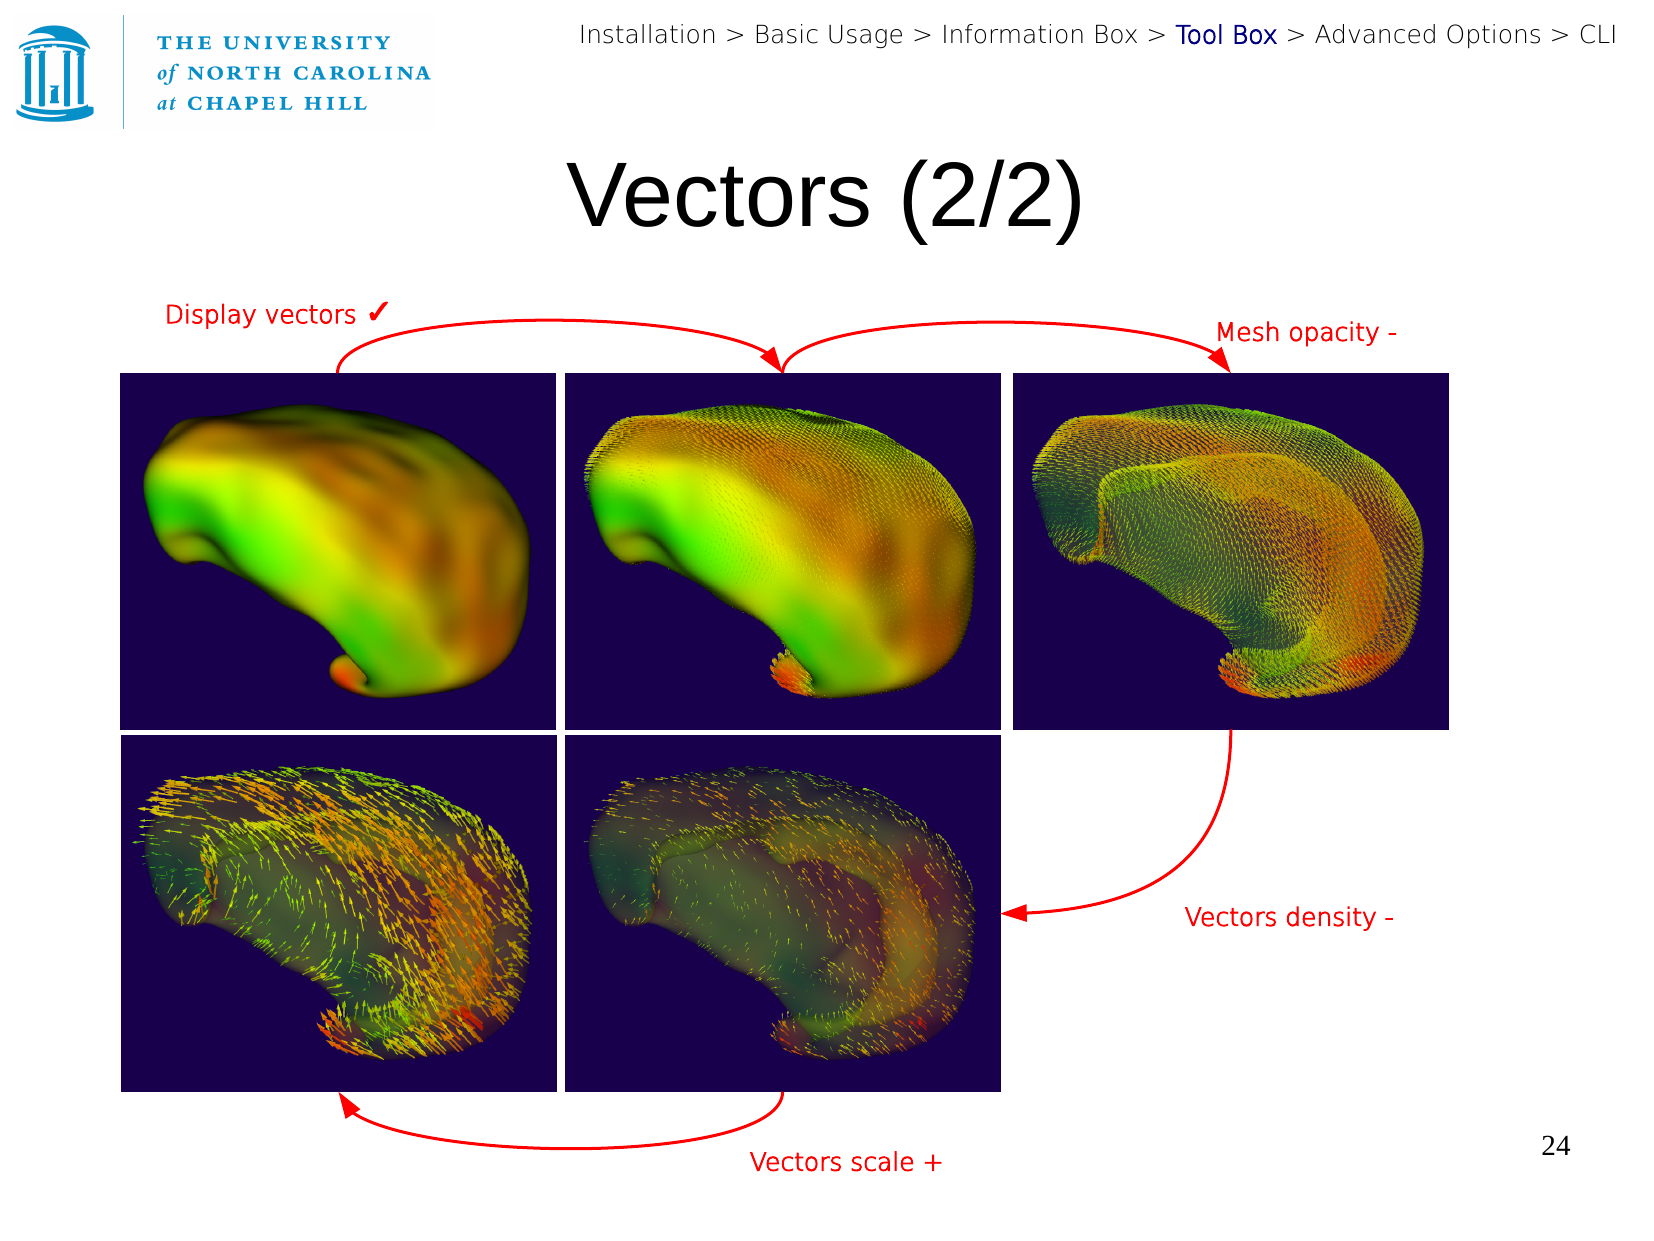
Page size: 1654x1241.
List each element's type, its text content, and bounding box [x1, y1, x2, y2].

picture [11, 12, 436, 132]
text_box Display vectors ✓ [150, 285, 440, 339]
picture [1013, 373, 1449, 730]
picture [565, 735, 1001, 1092]
picture [565, 373, 1001, 730]
title Vectors (2/2) [82, 90, 1571, 298]
picture [120, 373, 556, 730]
text_box Installation > Basic Usage > Information Box > Tool Box > Advanced Options > CLI [564, 12, 1654, 58]
text_box Vectors scale + [735, 1140, 989, 1190]
text_box Vectors density - [1170, 895, 1443, 946]
picture [121, 735, 557, 1092]
text_box Mesh opacity - [1200, 310, 1440, 361]
